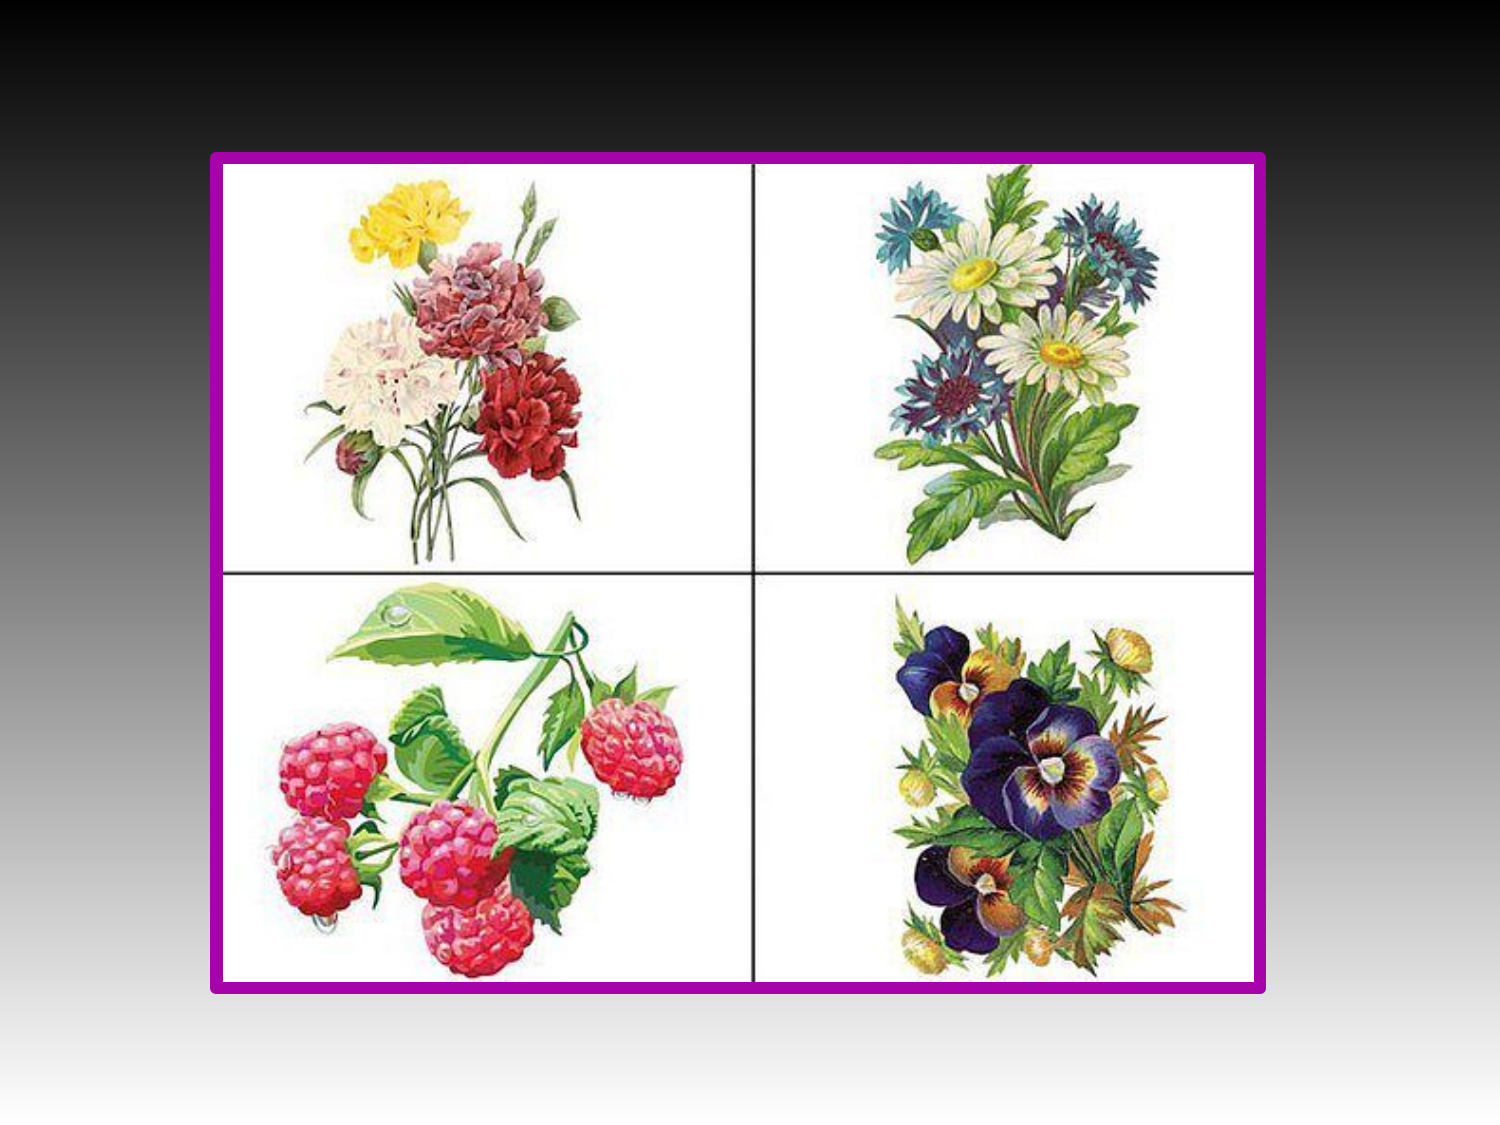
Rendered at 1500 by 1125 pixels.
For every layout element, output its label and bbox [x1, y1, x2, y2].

picture [222, 164, 1254, 982]
